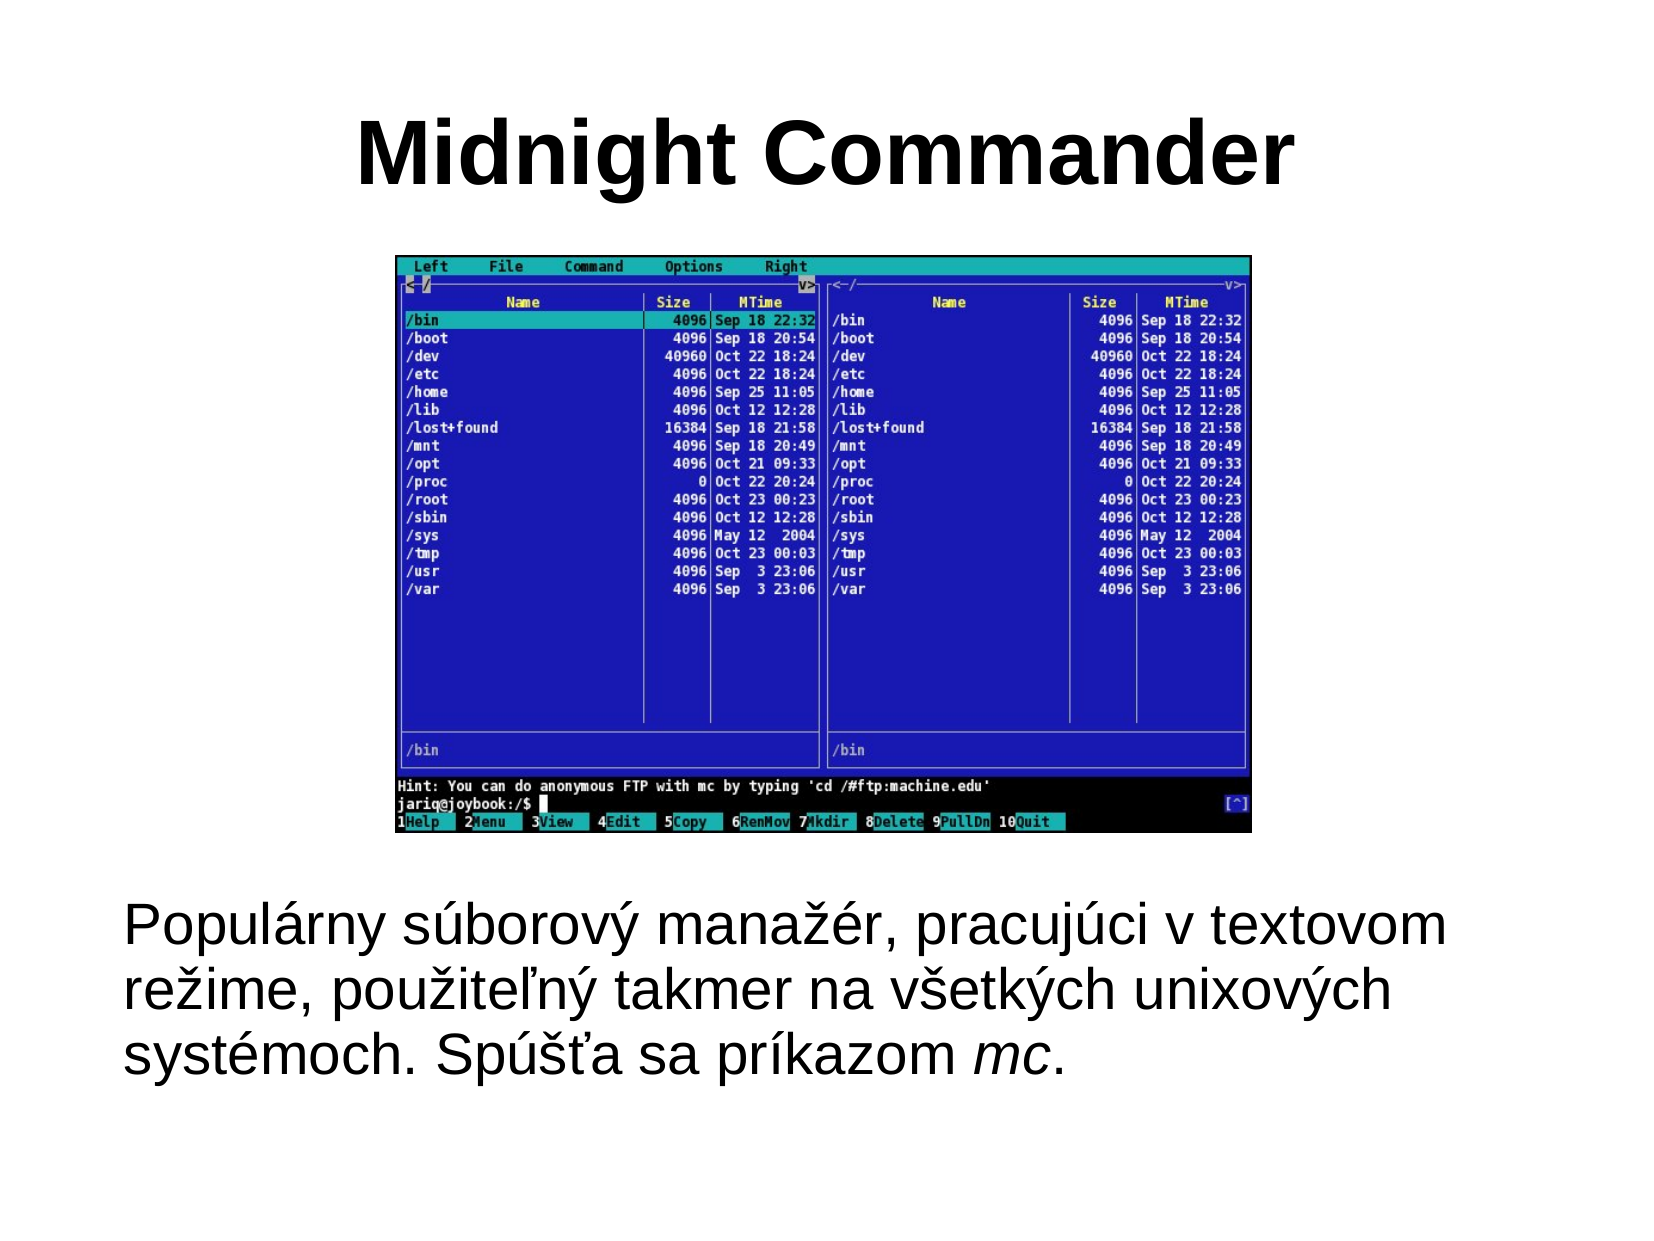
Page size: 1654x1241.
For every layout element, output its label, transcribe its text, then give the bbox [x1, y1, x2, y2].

picture [395, 255, 1252, 833]
title Midnight Commander [82, 49, 1571, 257]
list Populárny súborový manažér, pracujúci v textovom režime, použiteľný takmer na všetkých unixových systémoch. Spúšťa sa príkazom mc. [124, 891, 1607, 1130]
